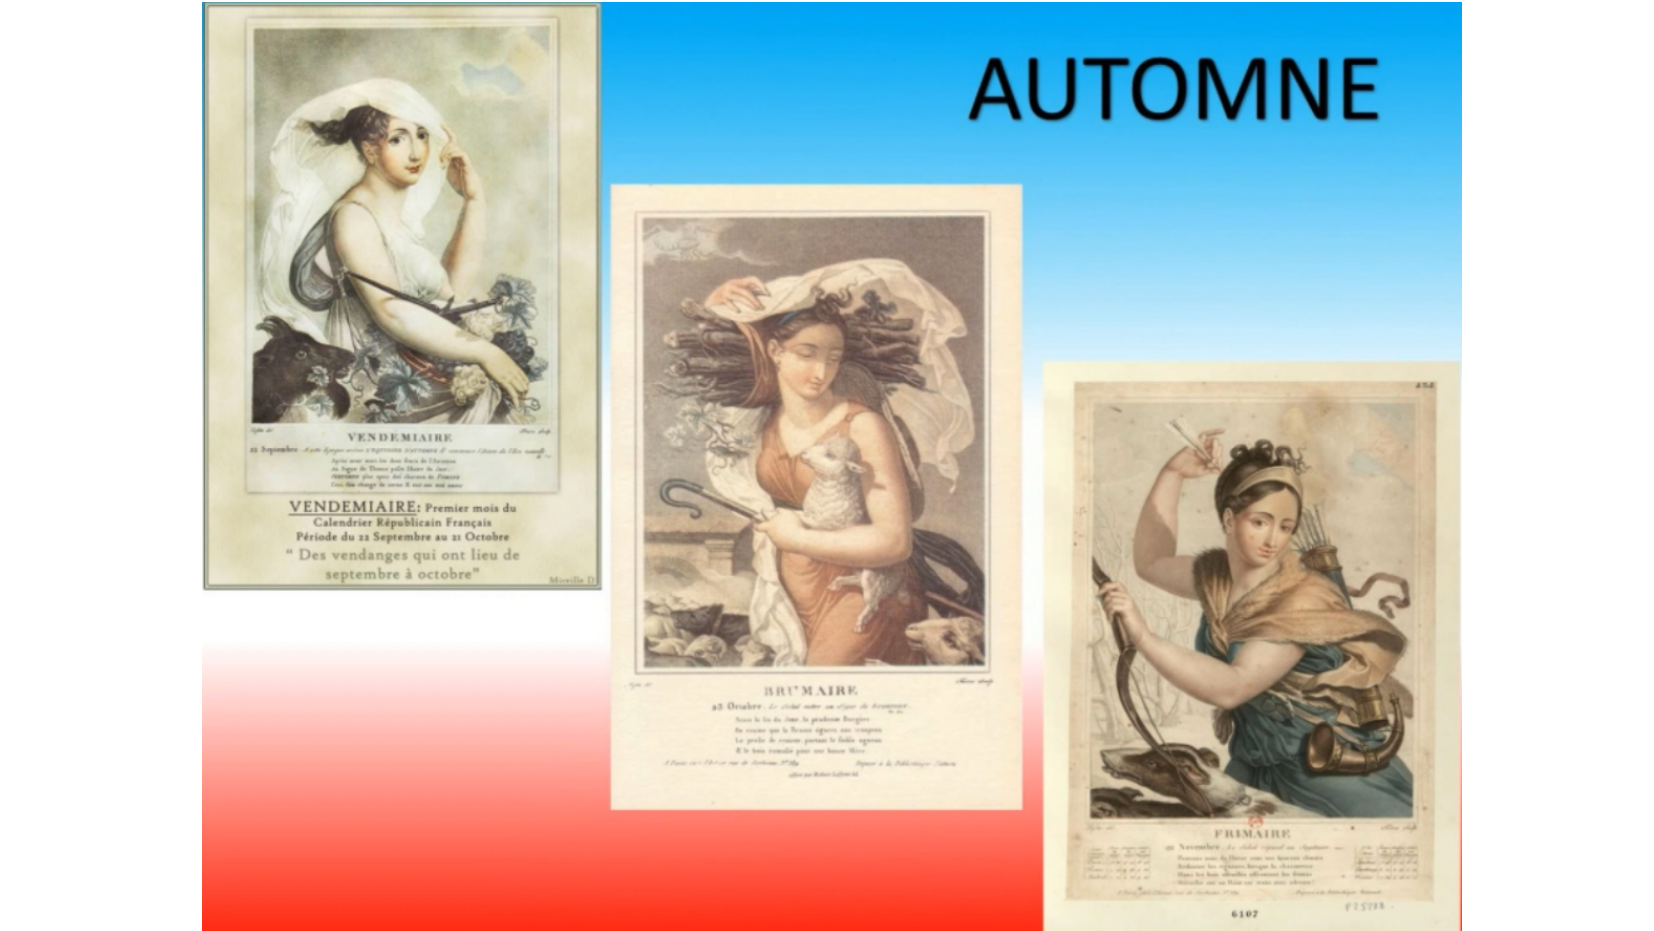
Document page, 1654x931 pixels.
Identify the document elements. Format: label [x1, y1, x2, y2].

picture [202, 2, 1462, 931]
